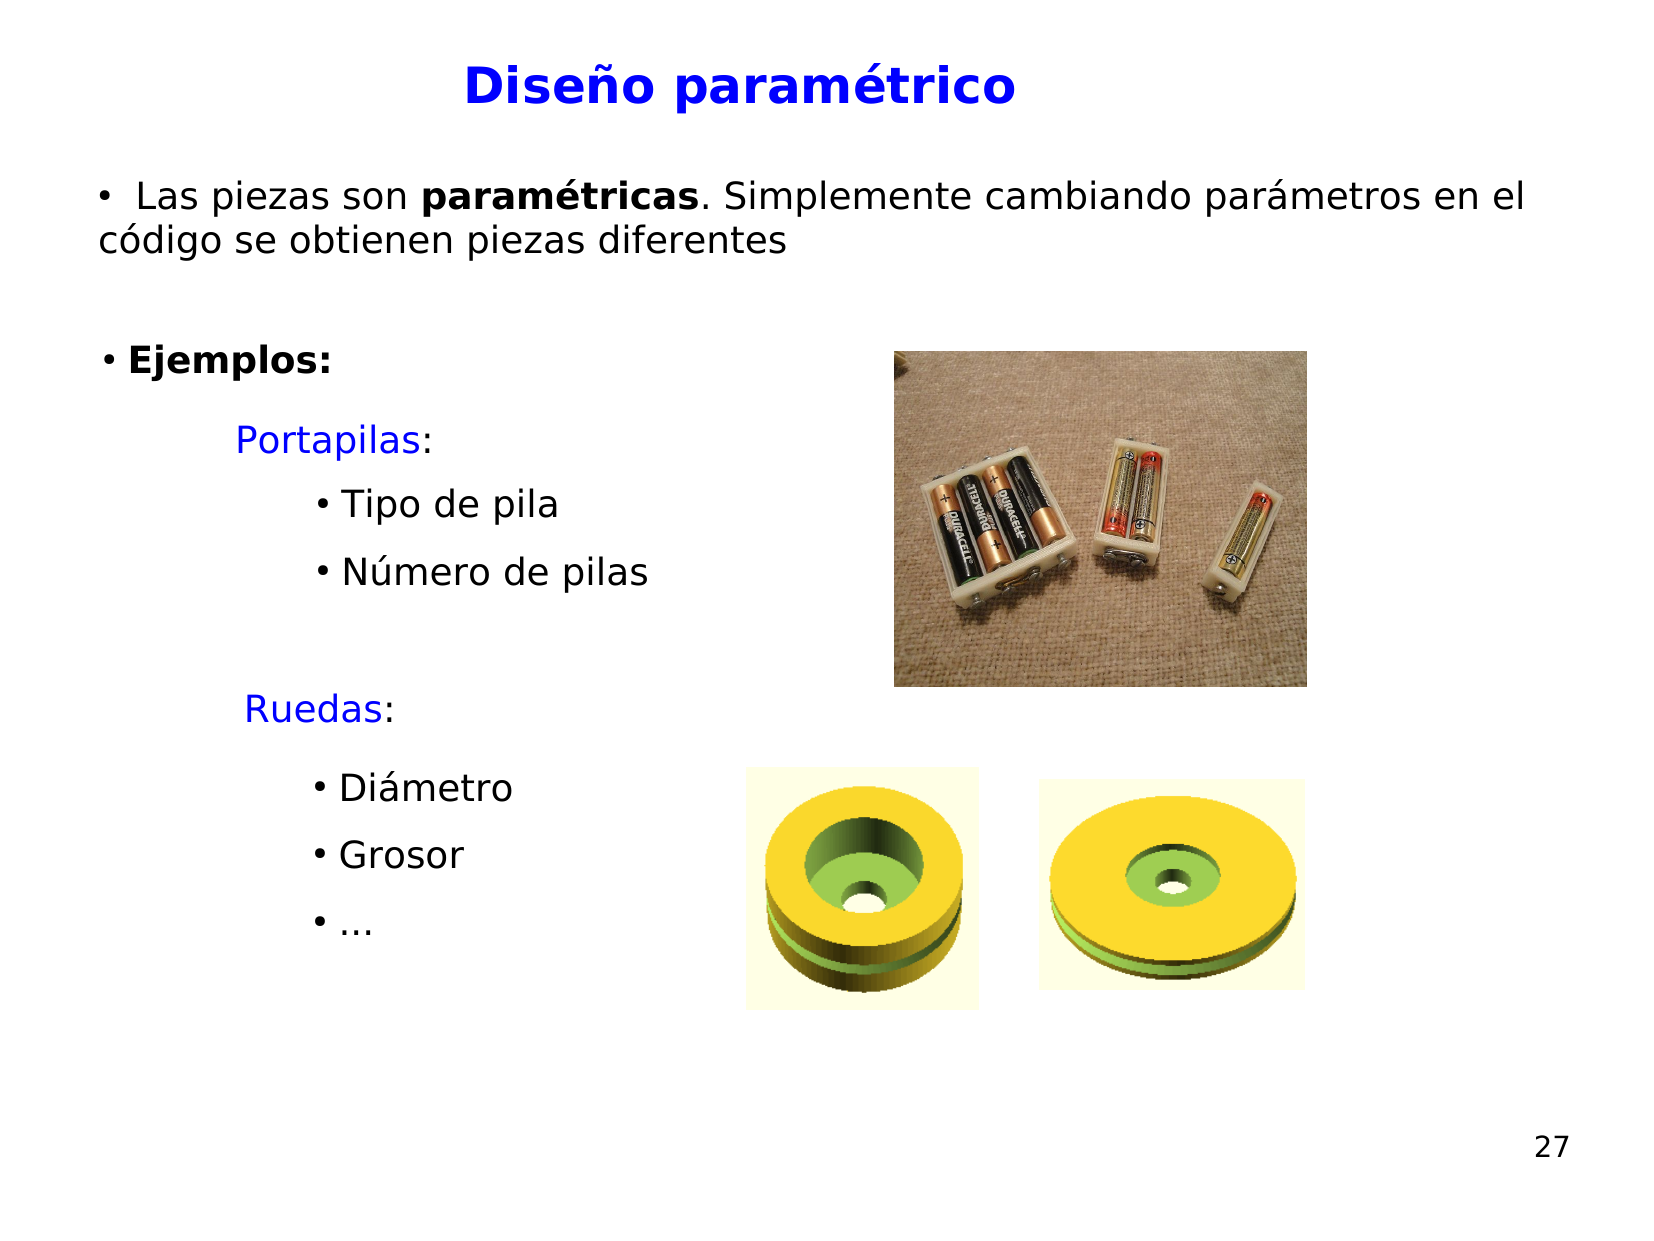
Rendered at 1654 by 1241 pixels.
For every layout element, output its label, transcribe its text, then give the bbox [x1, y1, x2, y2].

text_box Diseño paramétrico [448, 49, 1051, 123]
text_box Ejemplos: [87, 331, 381, 390]
text_box Las piezas son paramétricas. Simplemente cambiando parámetros en el código se obtienen piezas diferentes [83, 167, 1550, 298]
text_box Portapilas: [207, 410, 514, 470]
picture [894, 351, 1307, 687]
picture [746, 767, 979, 1010]
text_box Diámetro Grosor ... [298, 758, 705, 952]
picture [1039, 779, 1305, 990]
text_box Tipo de pila Número de pilas [301, 475, 708, 602]
text_box Ruedas: [216, 680, 522, 740]
